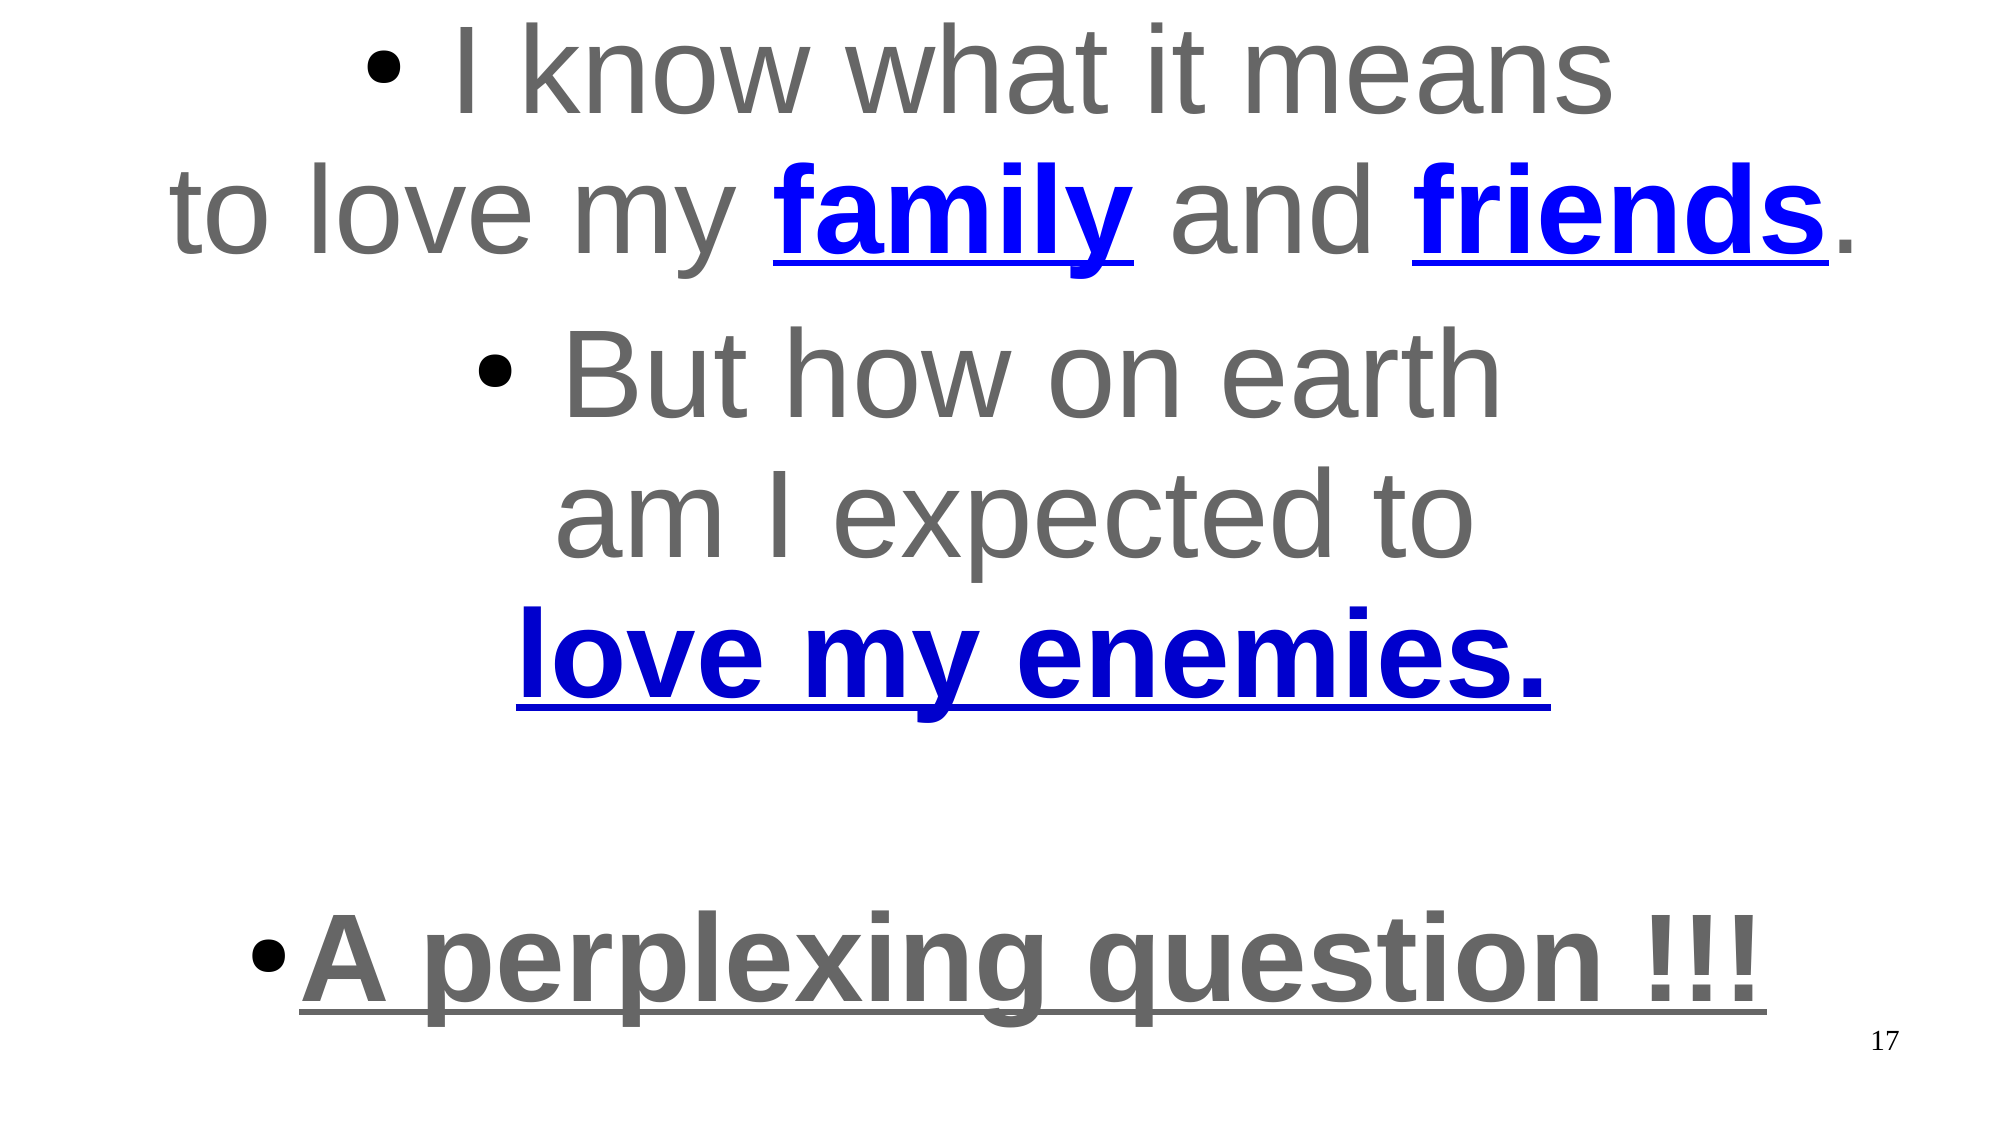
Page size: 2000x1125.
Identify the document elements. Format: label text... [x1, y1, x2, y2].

list I know what it means to love my family and friends. But how on earth am I expected to love my enemies. A perplexing question !!! [0, 0, 1996, 1123]
